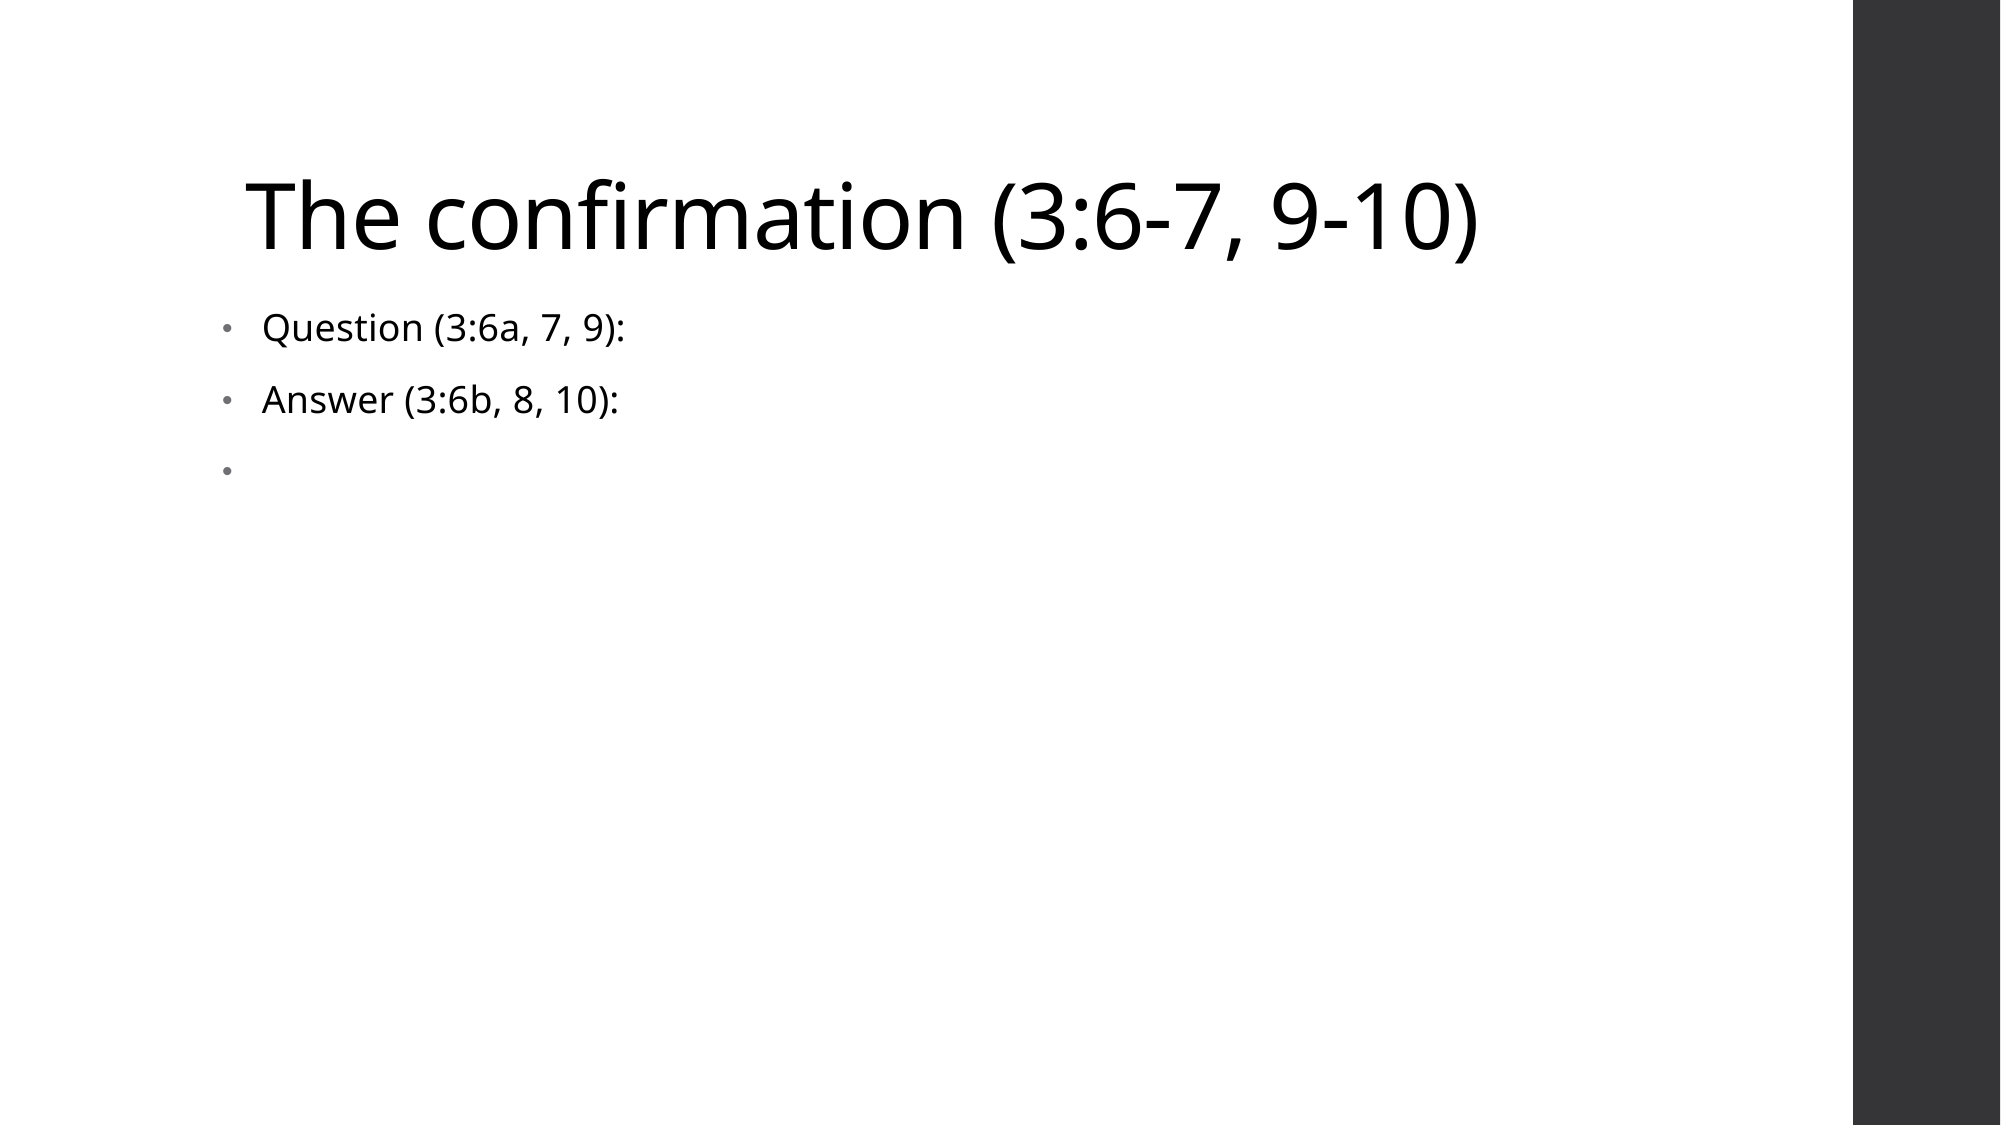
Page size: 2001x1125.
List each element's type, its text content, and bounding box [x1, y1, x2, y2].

list Question (3:6a, 7, 9): Answer (3:6b, 8, 10): [206, 299, 1617, 1014]
title The confirmation (3:6-7, 9-10) [206, 60, 1797, 278]
